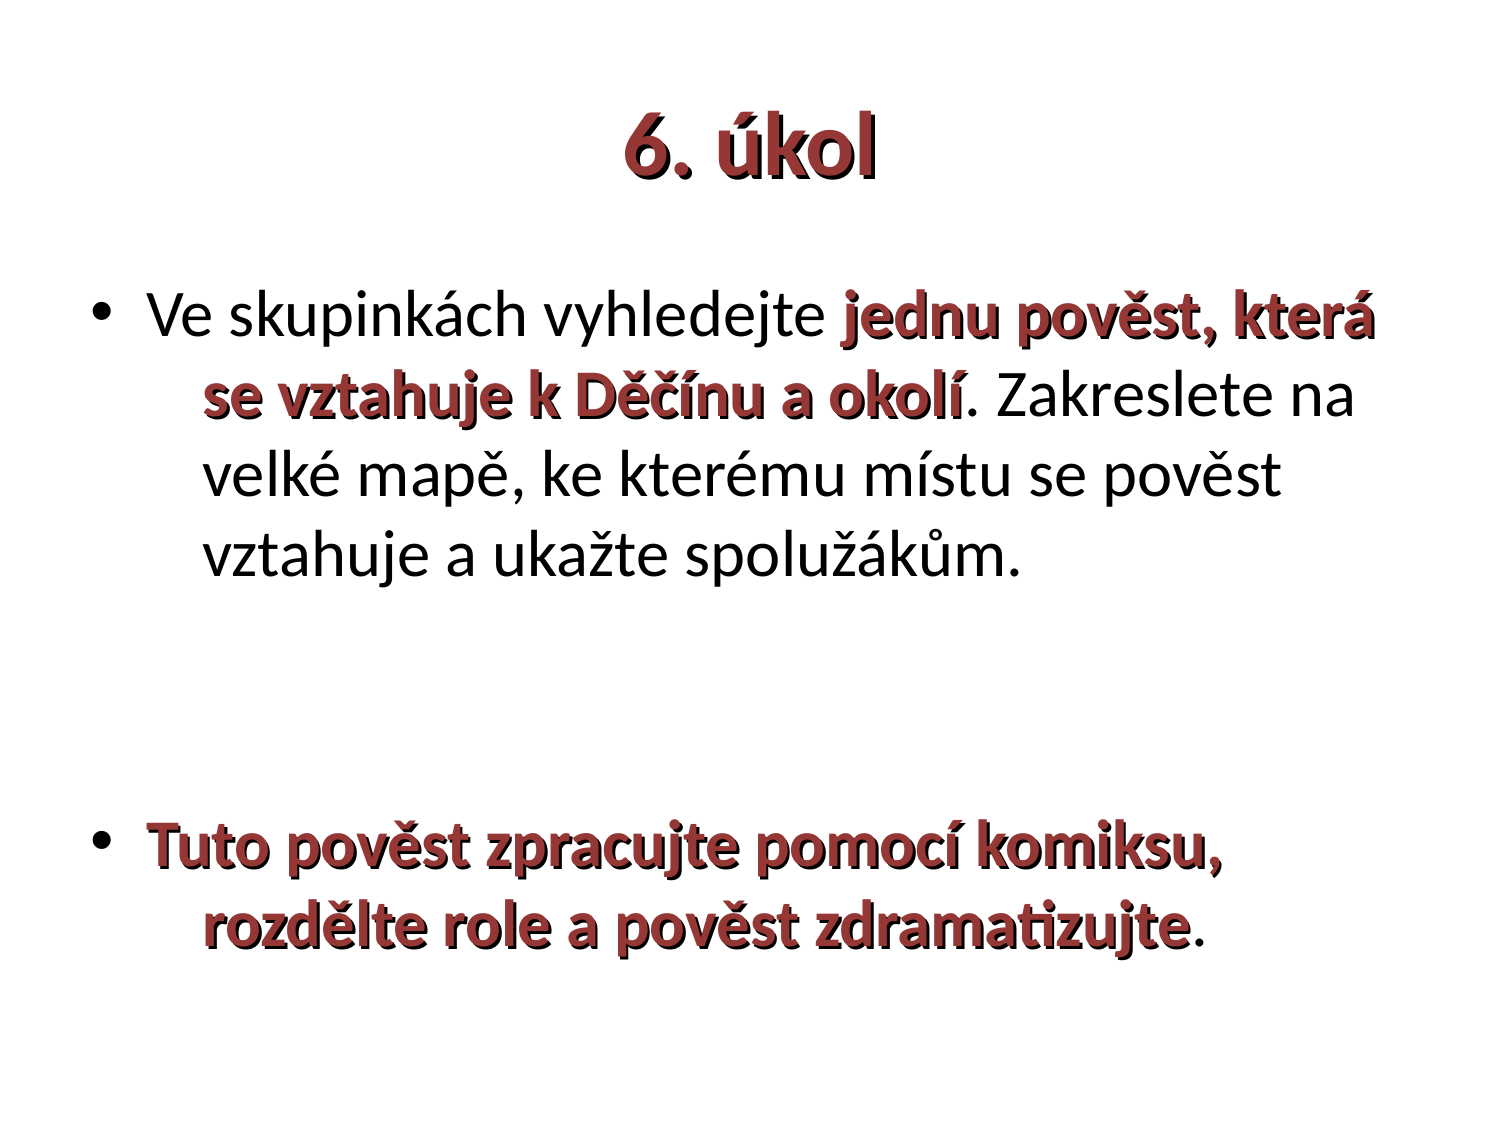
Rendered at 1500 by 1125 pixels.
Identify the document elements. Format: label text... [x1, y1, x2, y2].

list Ve skupinkách vyhledejte jednu pověst, která se vztahuje k Děčínu a okolí. Zakreslete na velké mapě, ke kterému místu se pověst vztahuje a ukažte spolužákům. Tuto pověst zpracujte pomocí komiksu, rozdělte role a pověst zdramatizujte. [75, 262, 1426, 1005]
title 6. úkol [75, 45, 1426, 233]
